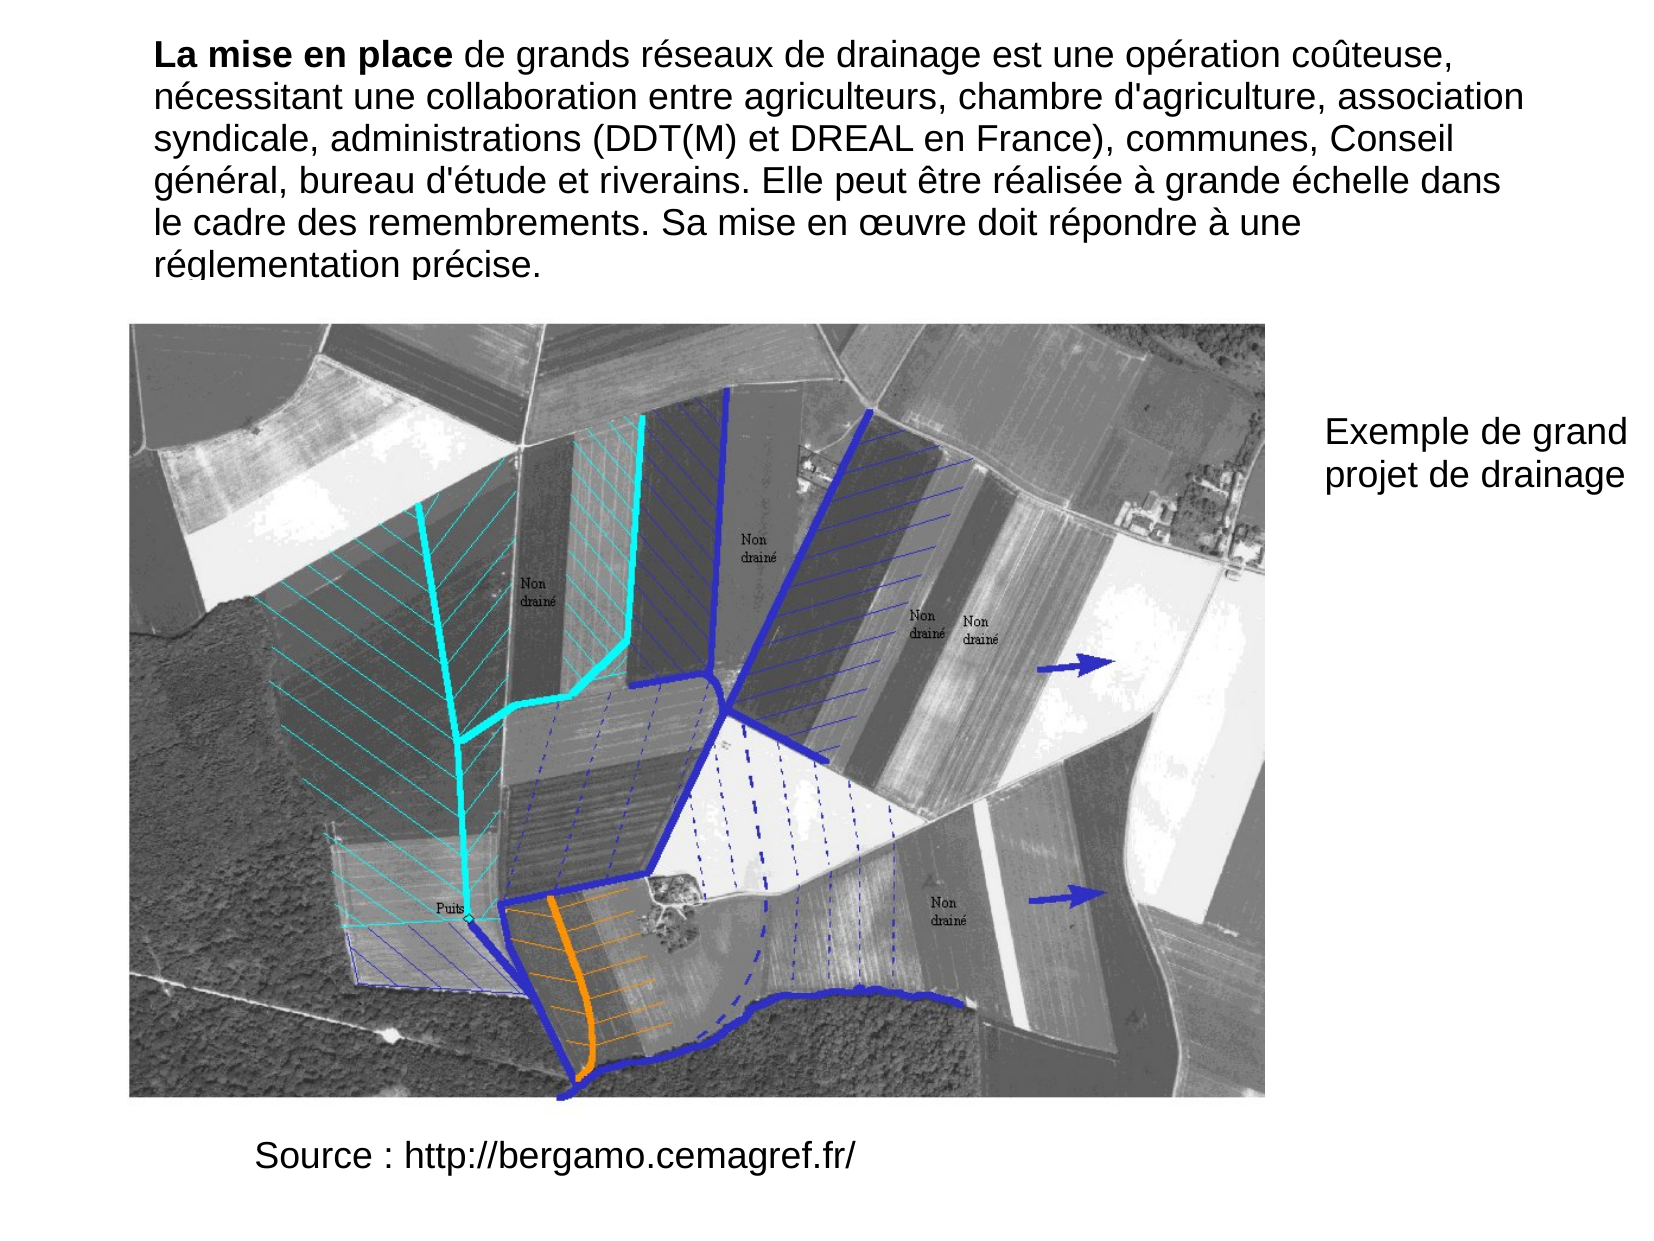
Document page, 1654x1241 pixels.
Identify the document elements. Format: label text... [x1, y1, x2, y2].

picture [127, 280, 1265, 1133]
text_box Exemple de grand projet de drainage [1309, 403, 1649, 503]
list La mise en place de grands réseaux de drainage est une opération coûteuse, nécessitant une collaboration entre agriculteurs, chambre d'agriculture, association syndicale, administrations (DDT(M) et DREAL en France), communes, Conseil général, bureau d'étude et riverains. Elle peut être réalisée à grande échelle dans le cadre des remembrements. Sa mise en œuvre doit répondre à une réglementation précise. [82, 33, 1538, 1010]
text_box Source : http://bergamo.cemagref.fr/ [239, 1127, 1204, 1185]
